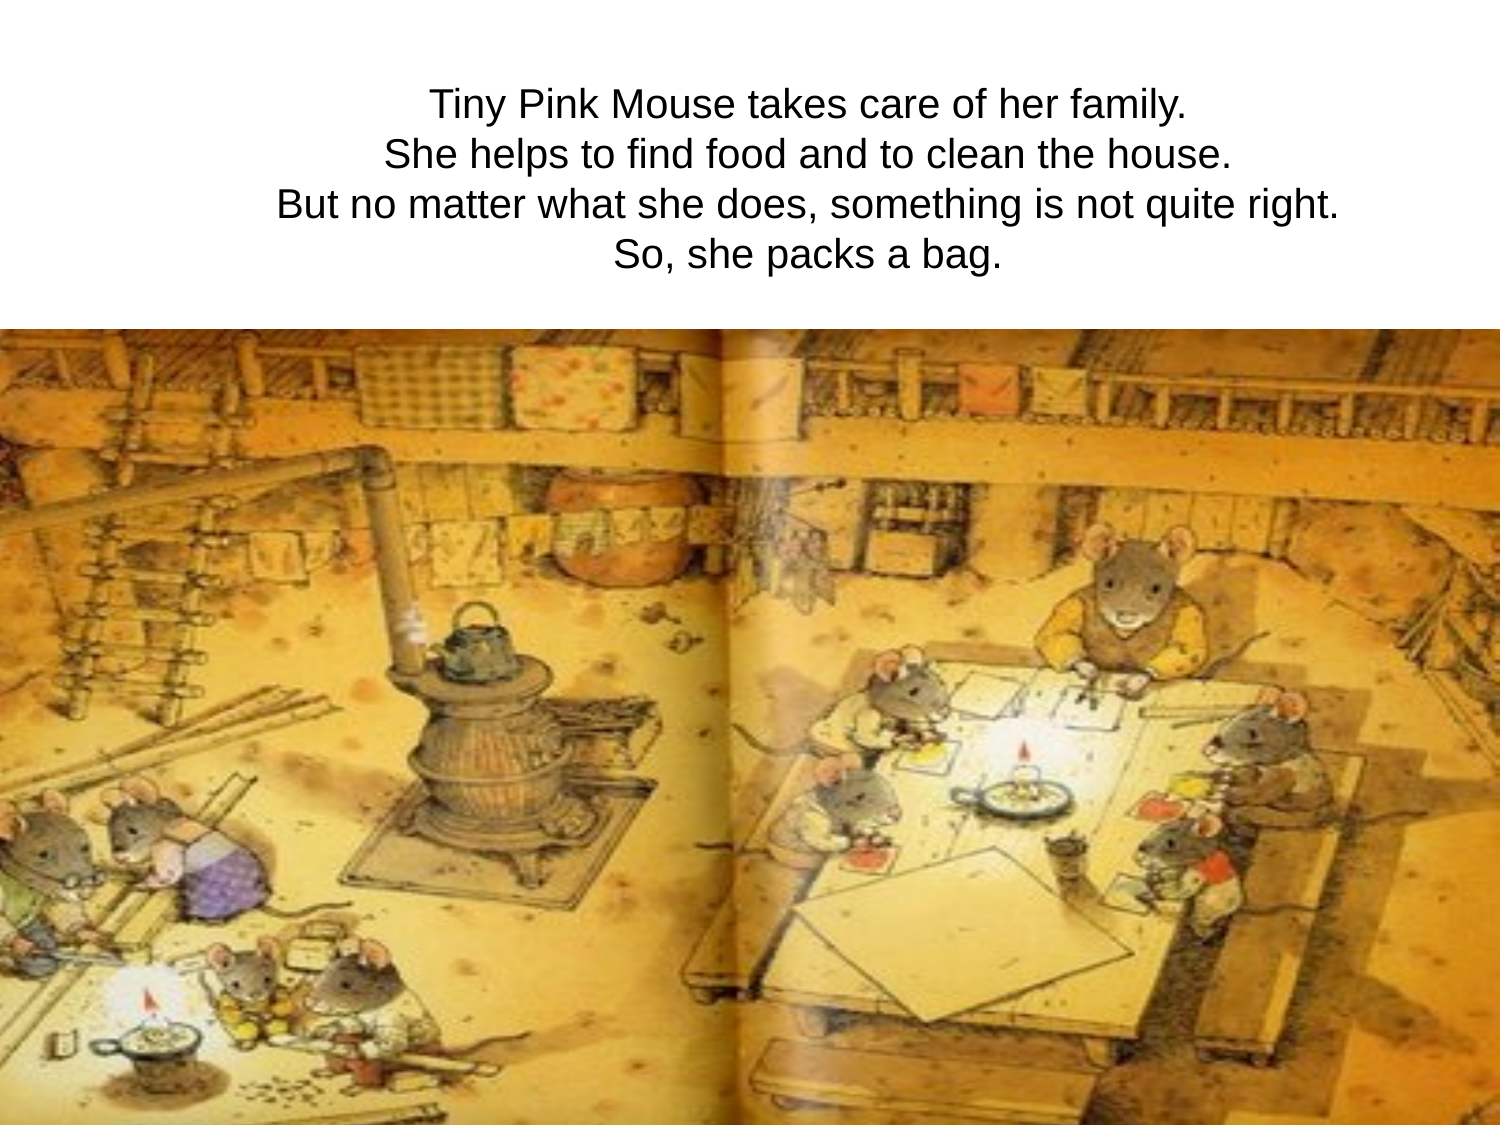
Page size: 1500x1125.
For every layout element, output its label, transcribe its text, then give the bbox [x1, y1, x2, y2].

text_box Tiny Pink Mouse takes care of her family. She helps to find food and to clean the house. But no matter what she does, something is not quite right. So, she packs a bag. [248, 69, 1368, 285]
picture [0, 329, 1500, 1125]
